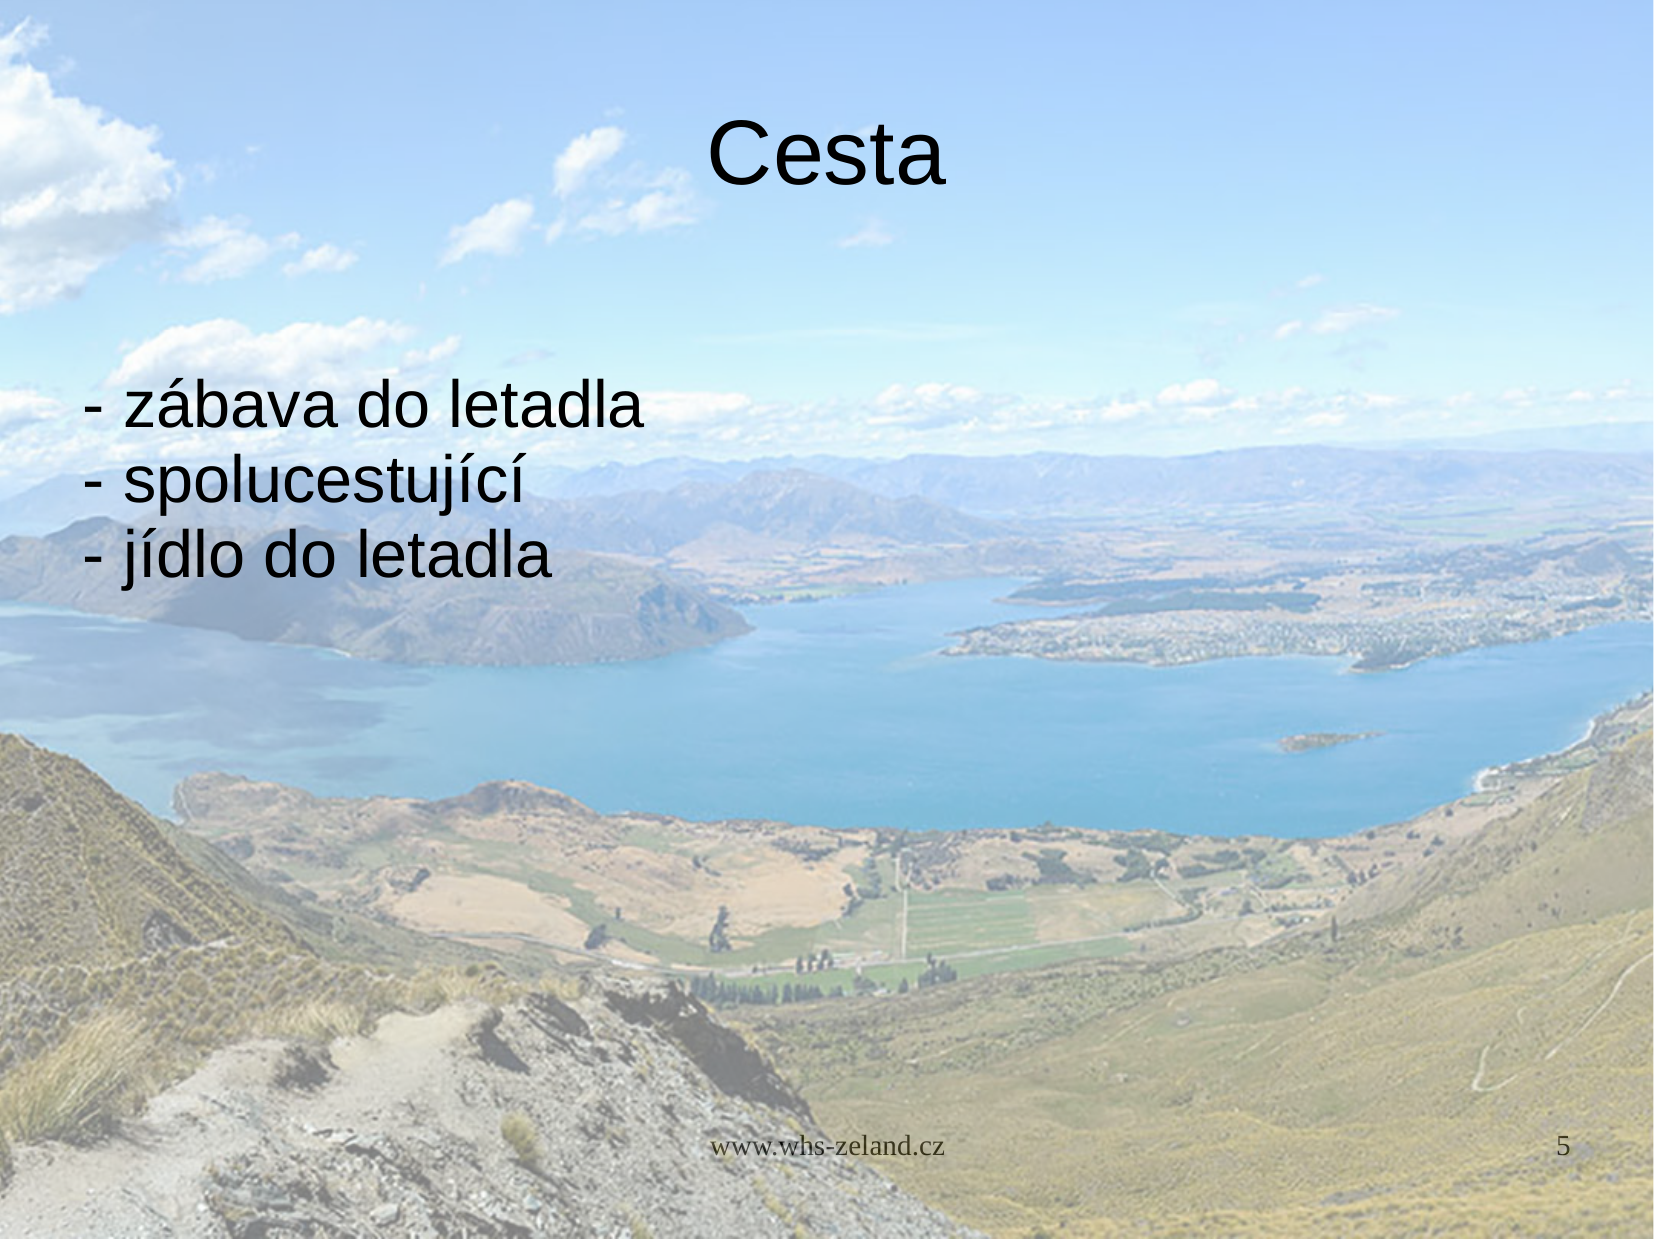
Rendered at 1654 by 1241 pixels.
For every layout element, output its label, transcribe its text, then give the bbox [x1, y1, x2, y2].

subtitle - zábava do letadla - spolucestující - jídlo do letadla [82, 367, 1571, 1087]
picture [0, 0, 1654, 1239]
title Cesta [82, 49, 1571, 257]
